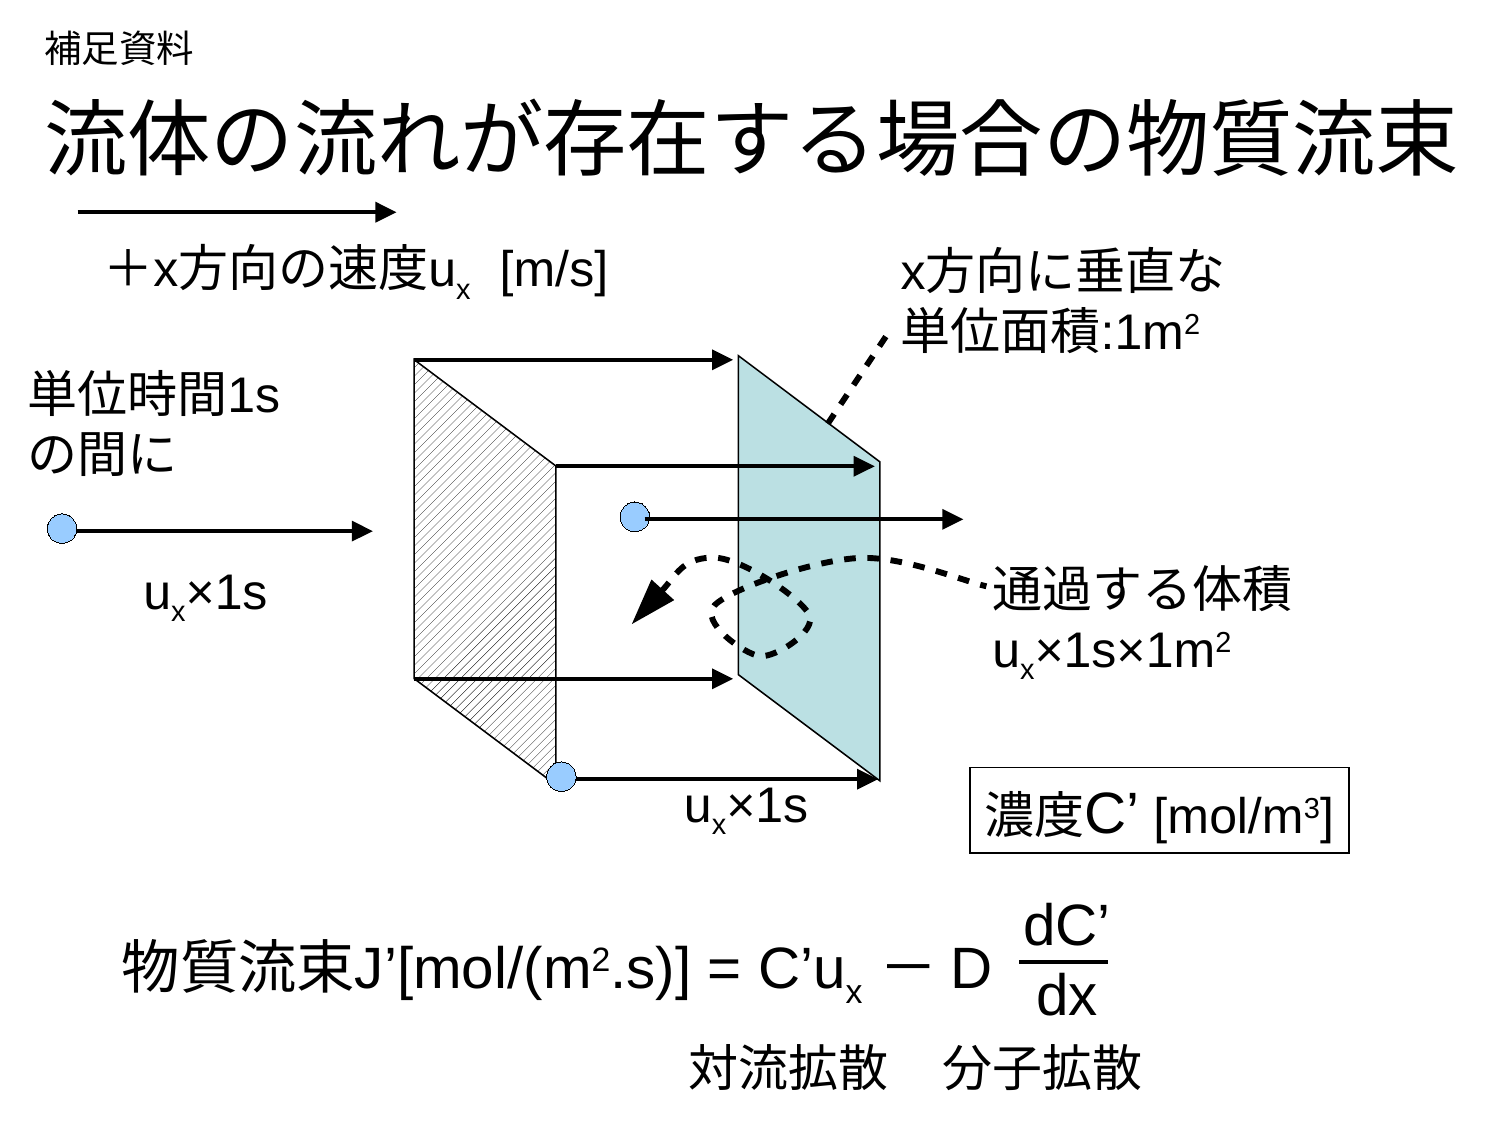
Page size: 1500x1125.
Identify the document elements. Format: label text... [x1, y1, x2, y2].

text_box ux×1s [669, 764, 860, 848]
text_box [414, 359, 577, 792]
text_box 物質流束J’[mol/(m2.s)] = C’ux [107, 922, 878, 1018]
title 補足資料 流体の流れが存在する場合の物質流束 [29, 29, 1477, 183]
text_box 対流拡散 [673, 1028, 904, 1105]
text_box 通過する体積 ux×1s×1m2 [977, 549, 1308, 694]
text_box x方向に垂直な 単位面積:1m2 [885, 231, 1241, 368]
text_box 濃度C’ [mol/m3] [969, 767, 1349, 854]
text_box [620, 501, 650, 532]
text_box [738, 355, 880, 517]
text_box ＋x方向の速度ux [m/s] [88, 229, 692, 313]
text_box [738, 521, 880, 781]
text_box － D [864, 922, 1008, 1009]
text_box 単位時間1s の間に [12, 355, 384, 491]
text_box dC’ dx [1008, 879, 1126, 1036]
text_box [47, 513, 77, 544]
text_box ux×1s [128, 552, 296, 636]
text_box 分子拡散 [927, 1029, 1158, 1105]
